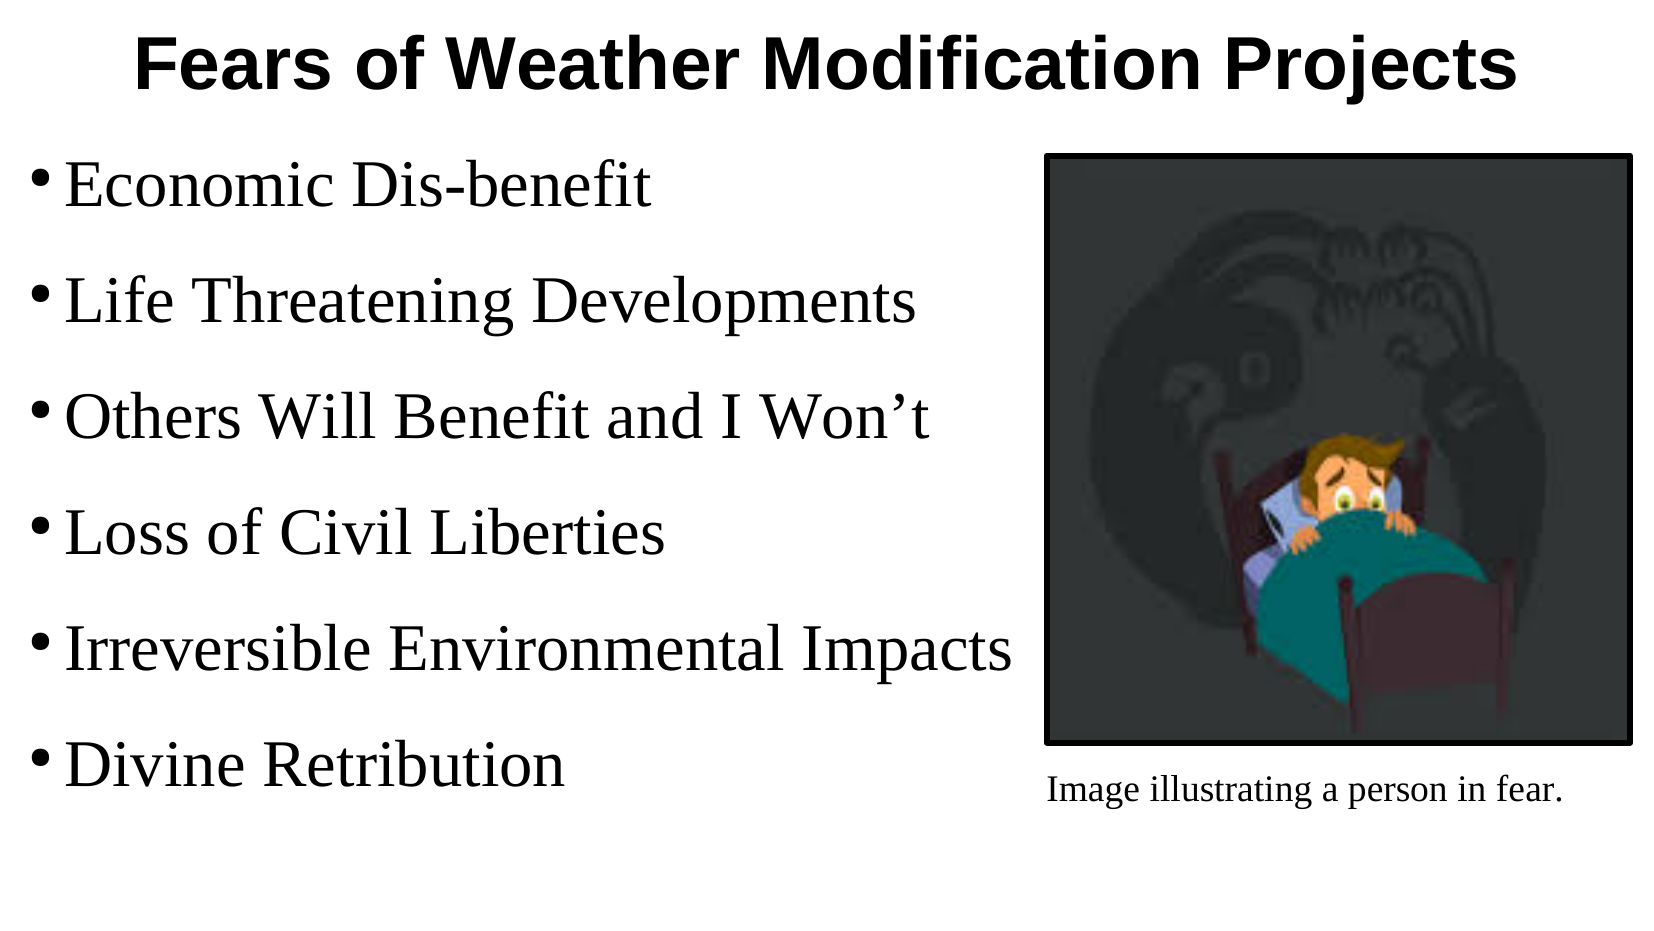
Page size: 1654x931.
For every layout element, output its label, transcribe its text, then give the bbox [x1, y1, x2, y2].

title Fears of Weather Modification Projects [0, 11, 1654, 119]
picture [1049, 158, 1628, 740]
text_box Image illustrating a person in fear. [1031, 756, 1607, 817]
text_box Economic Dis-benefit Life Threatening Developments Others Will Benefit and I Won’t Loss of Civil Liberties Irreversible Environmental Impacts Divine Retribution [13, 132, 1051, 808]
